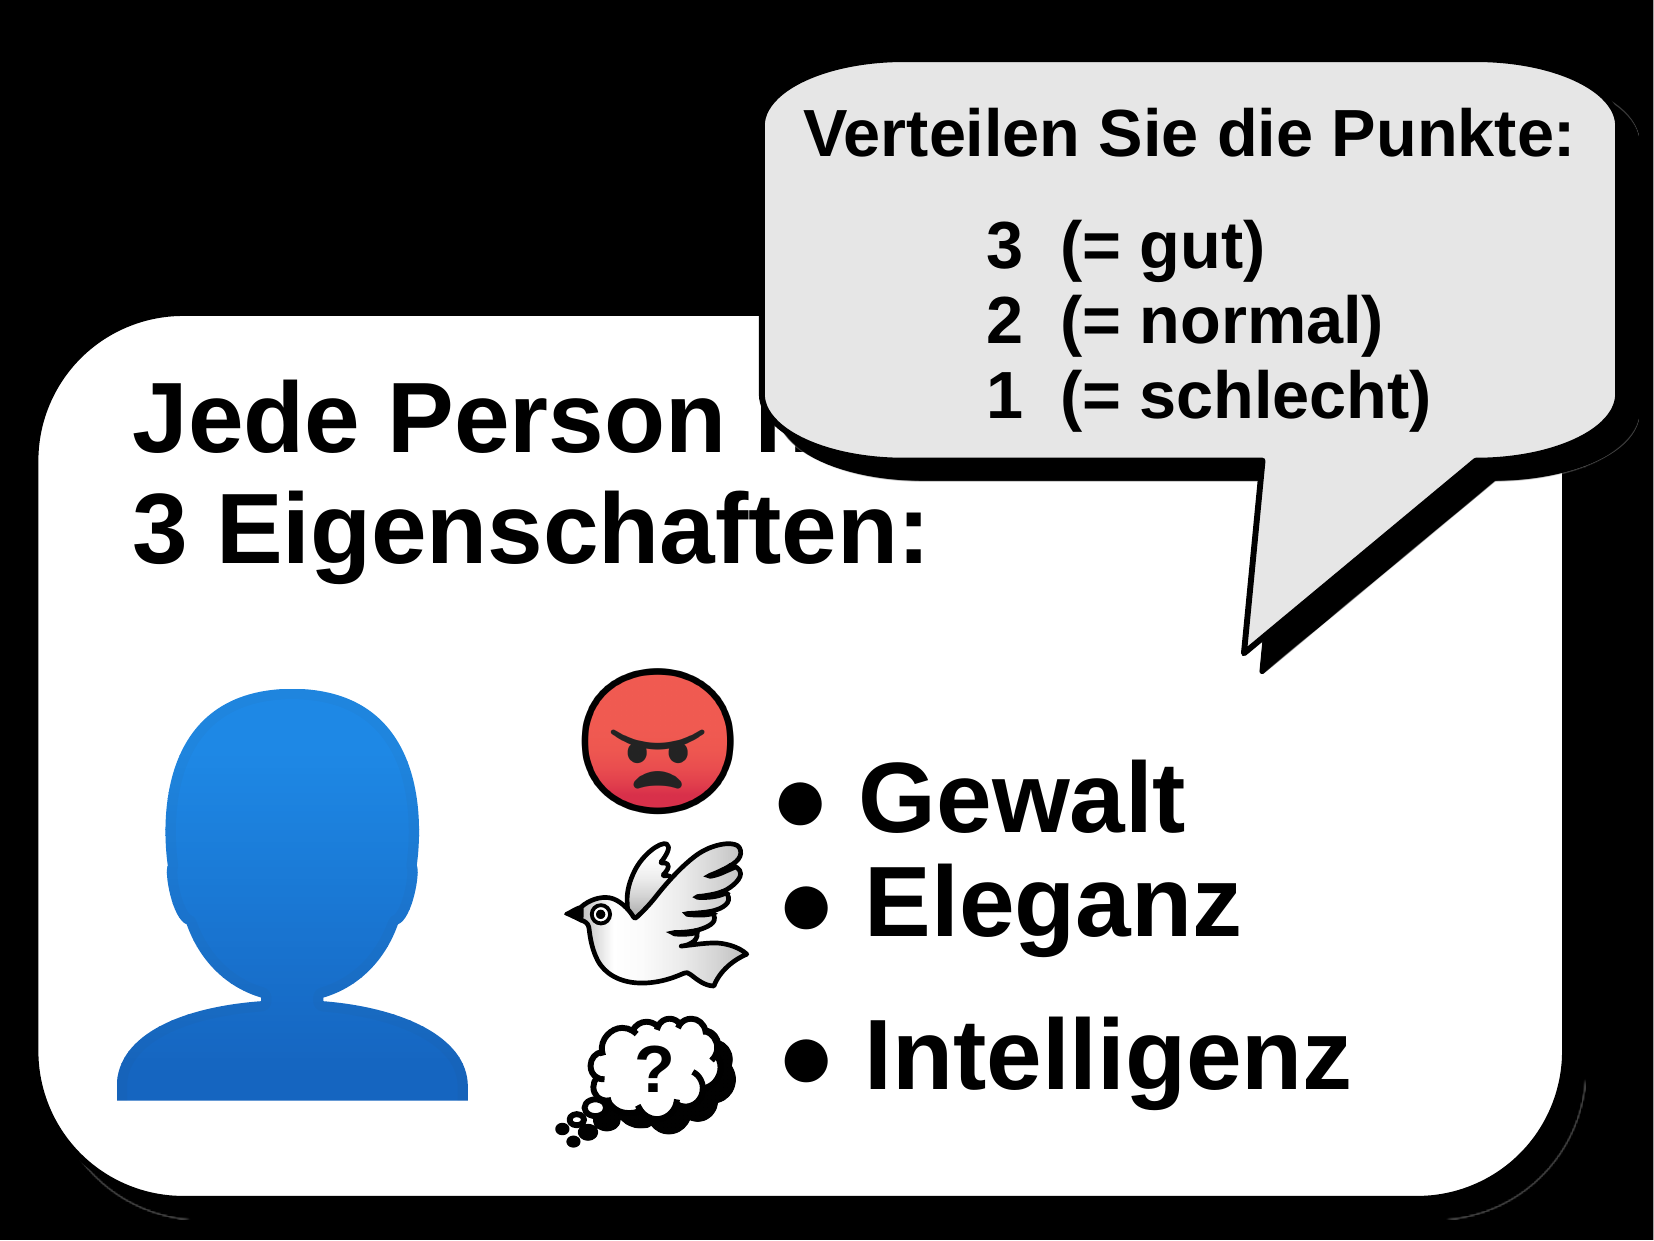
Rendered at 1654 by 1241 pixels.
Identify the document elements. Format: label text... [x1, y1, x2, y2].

text_box 3 (= gut) 2 (= normal) 1 (= schlecht) [971, 200, 1468, 440]
picture [555, 661, 756, 1016]
text_box [35, 59, 1619, 1199]
text_box ? [620, 1024, 680, 1114]
text_box ● Gewalt [755, 679, 1376, 806]
text_box Verteilen Sie die Punkte: [788, 88, 1616, 179]
text_box ● Intelligenz [761, 992, 1382, 1120]
text_box ● Eleganz [761, 838, 1382, 966]
picture [70, 673, 514, 1117]
text_box Jede Person hat 3 Eigenschaften: [118, 354, 975, 594]
